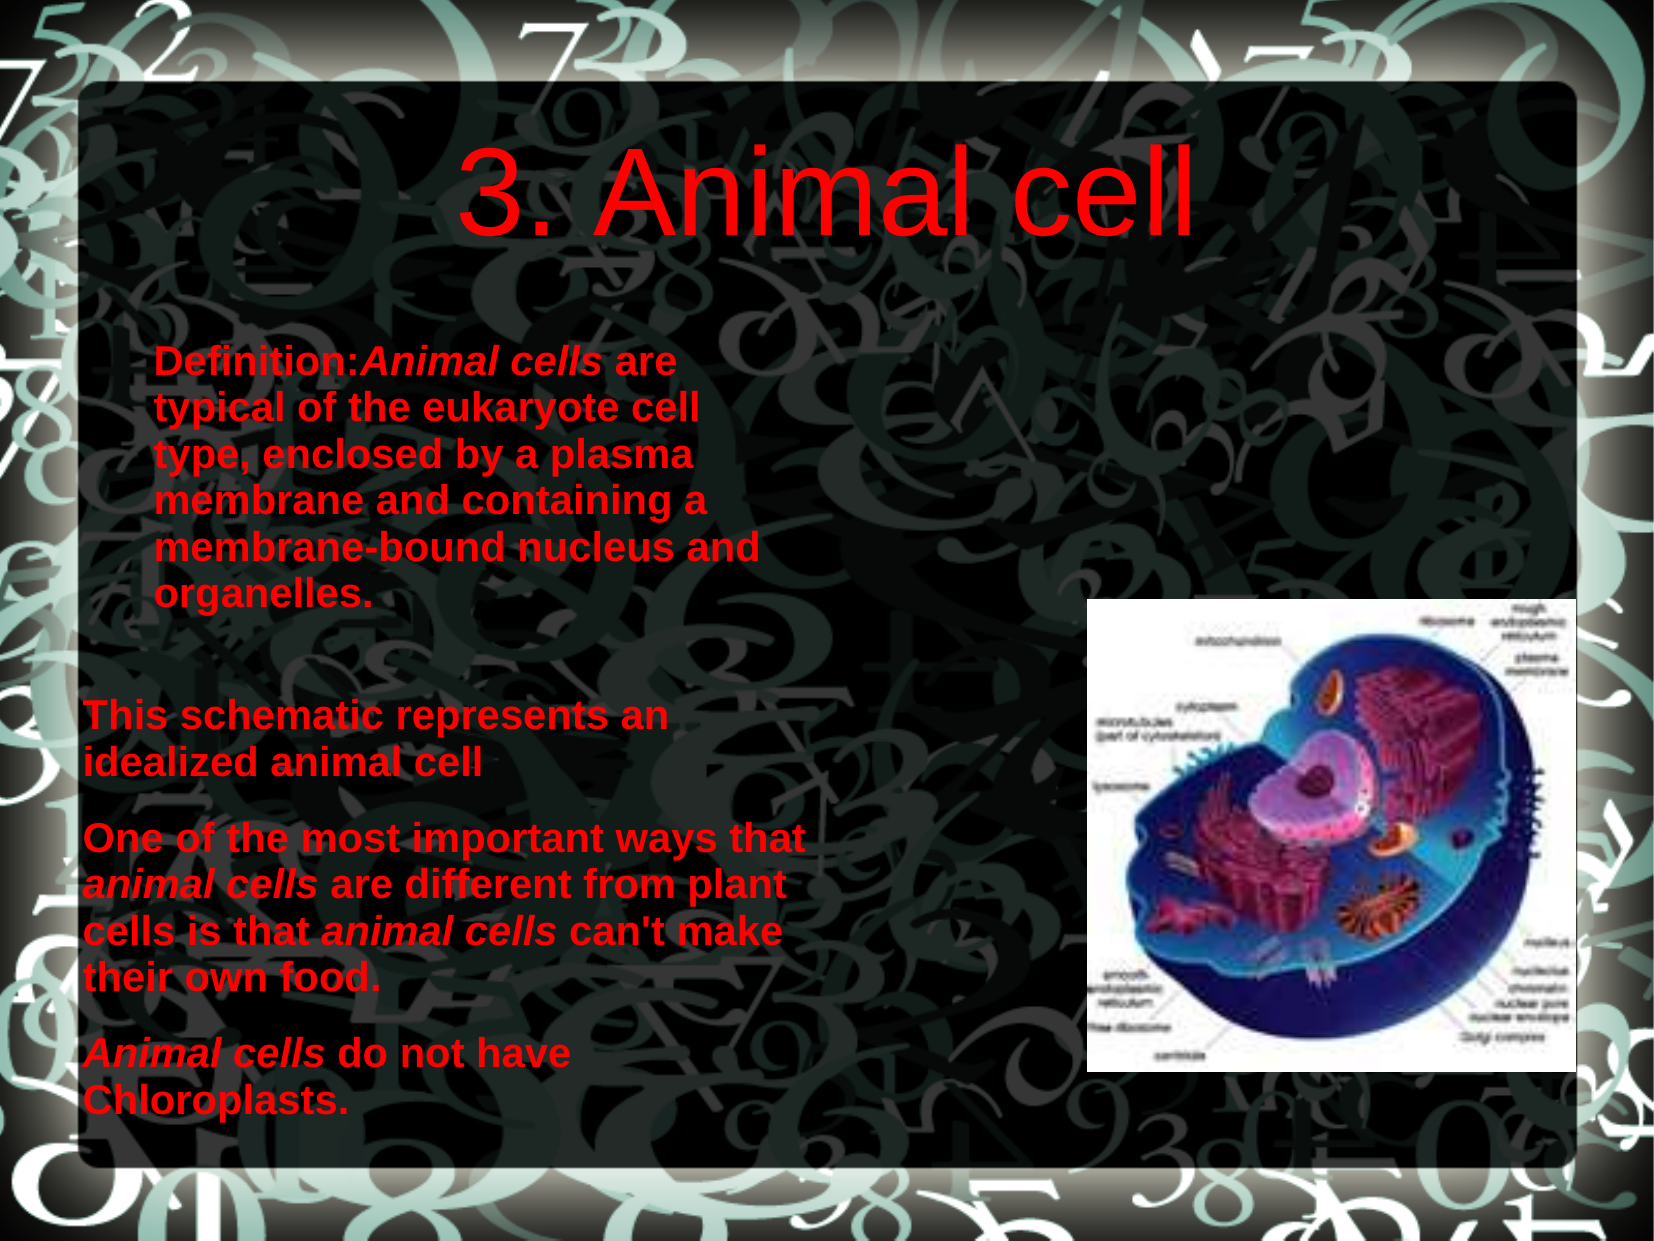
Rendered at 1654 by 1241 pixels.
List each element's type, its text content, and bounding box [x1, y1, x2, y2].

list Definition:Animal cells are typical of the eukaryote cell type, enclosed by a plasma membrane and containing a membrane-bound nucleus and organelles. This schematic represents an idealized animal cell One of the most important ways that animal cells are different from plant cells is that animal cells can't make their own food. Animal cells do not have Chloroplasts. [82, 337, 809, 1208]
title 3. Animal cell [82, 88, 1571, 296]
picture [0, 0, 1654, 1241]
